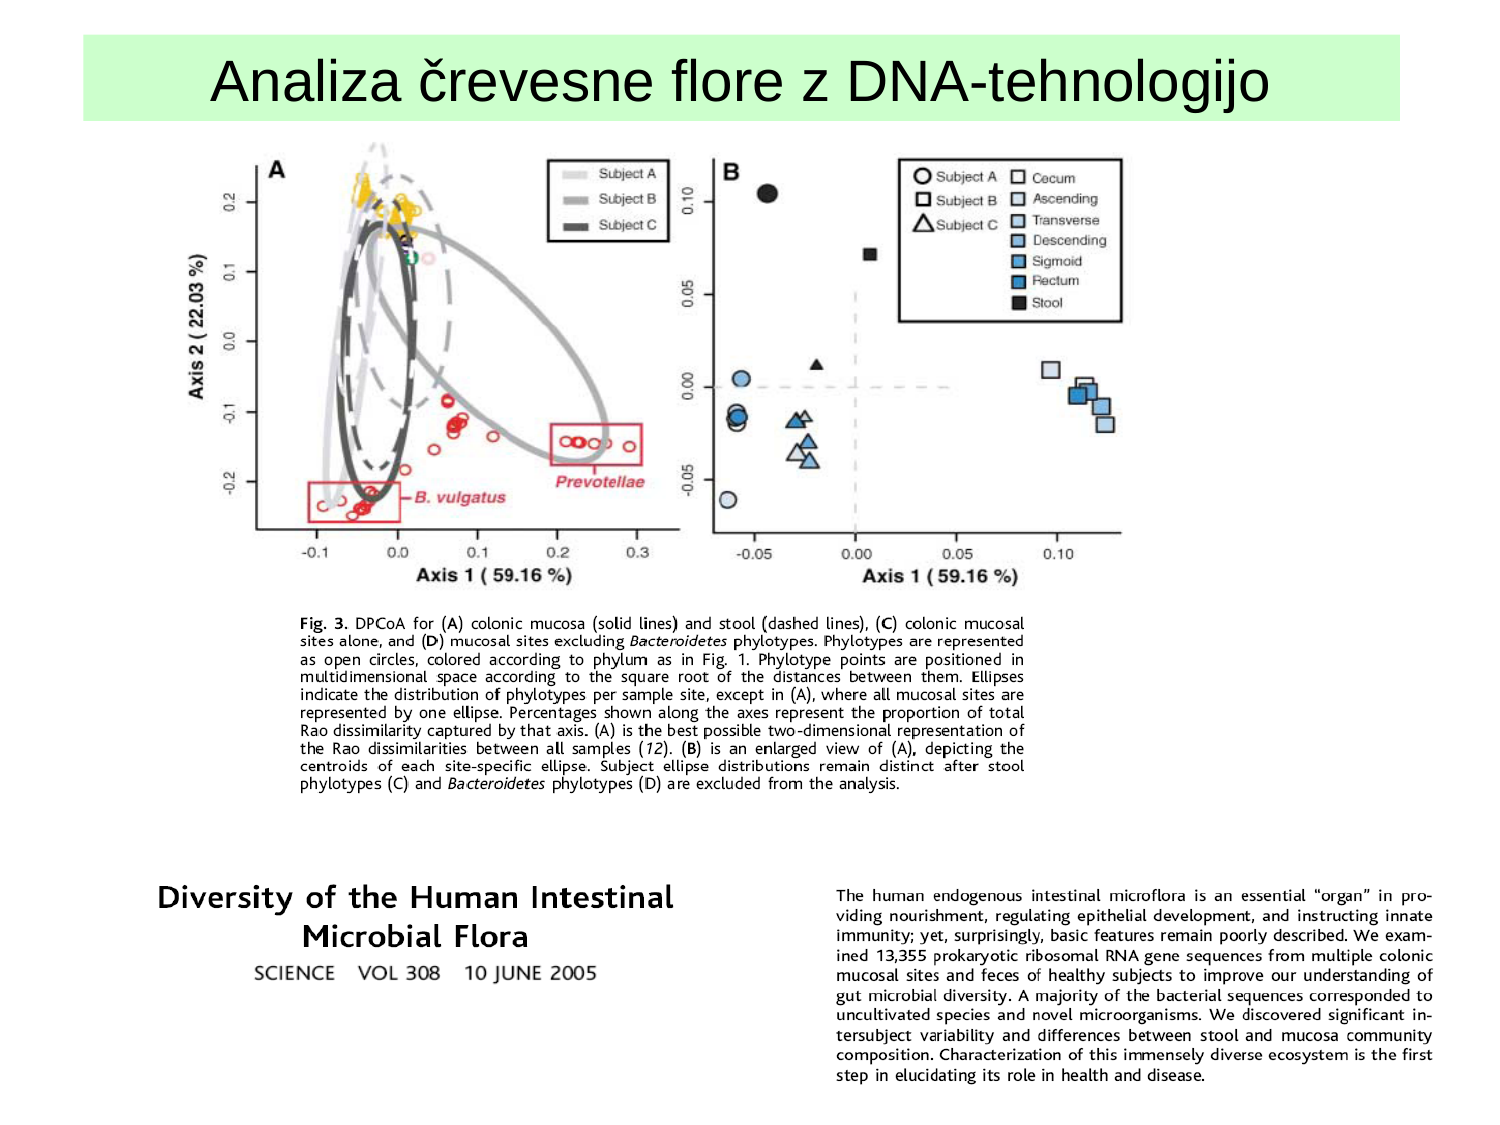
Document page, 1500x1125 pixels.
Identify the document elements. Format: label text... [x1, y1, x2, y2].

picture [289, 609, 1034, 801]
picture [832, 881, 1450, 1093]
picture [159, 137, 1140, 606]
picture [147, 881, 680, 988]
text_box Analiza črevesne flore z DNA-tehnologijo [83, 34, 1400, 121]
